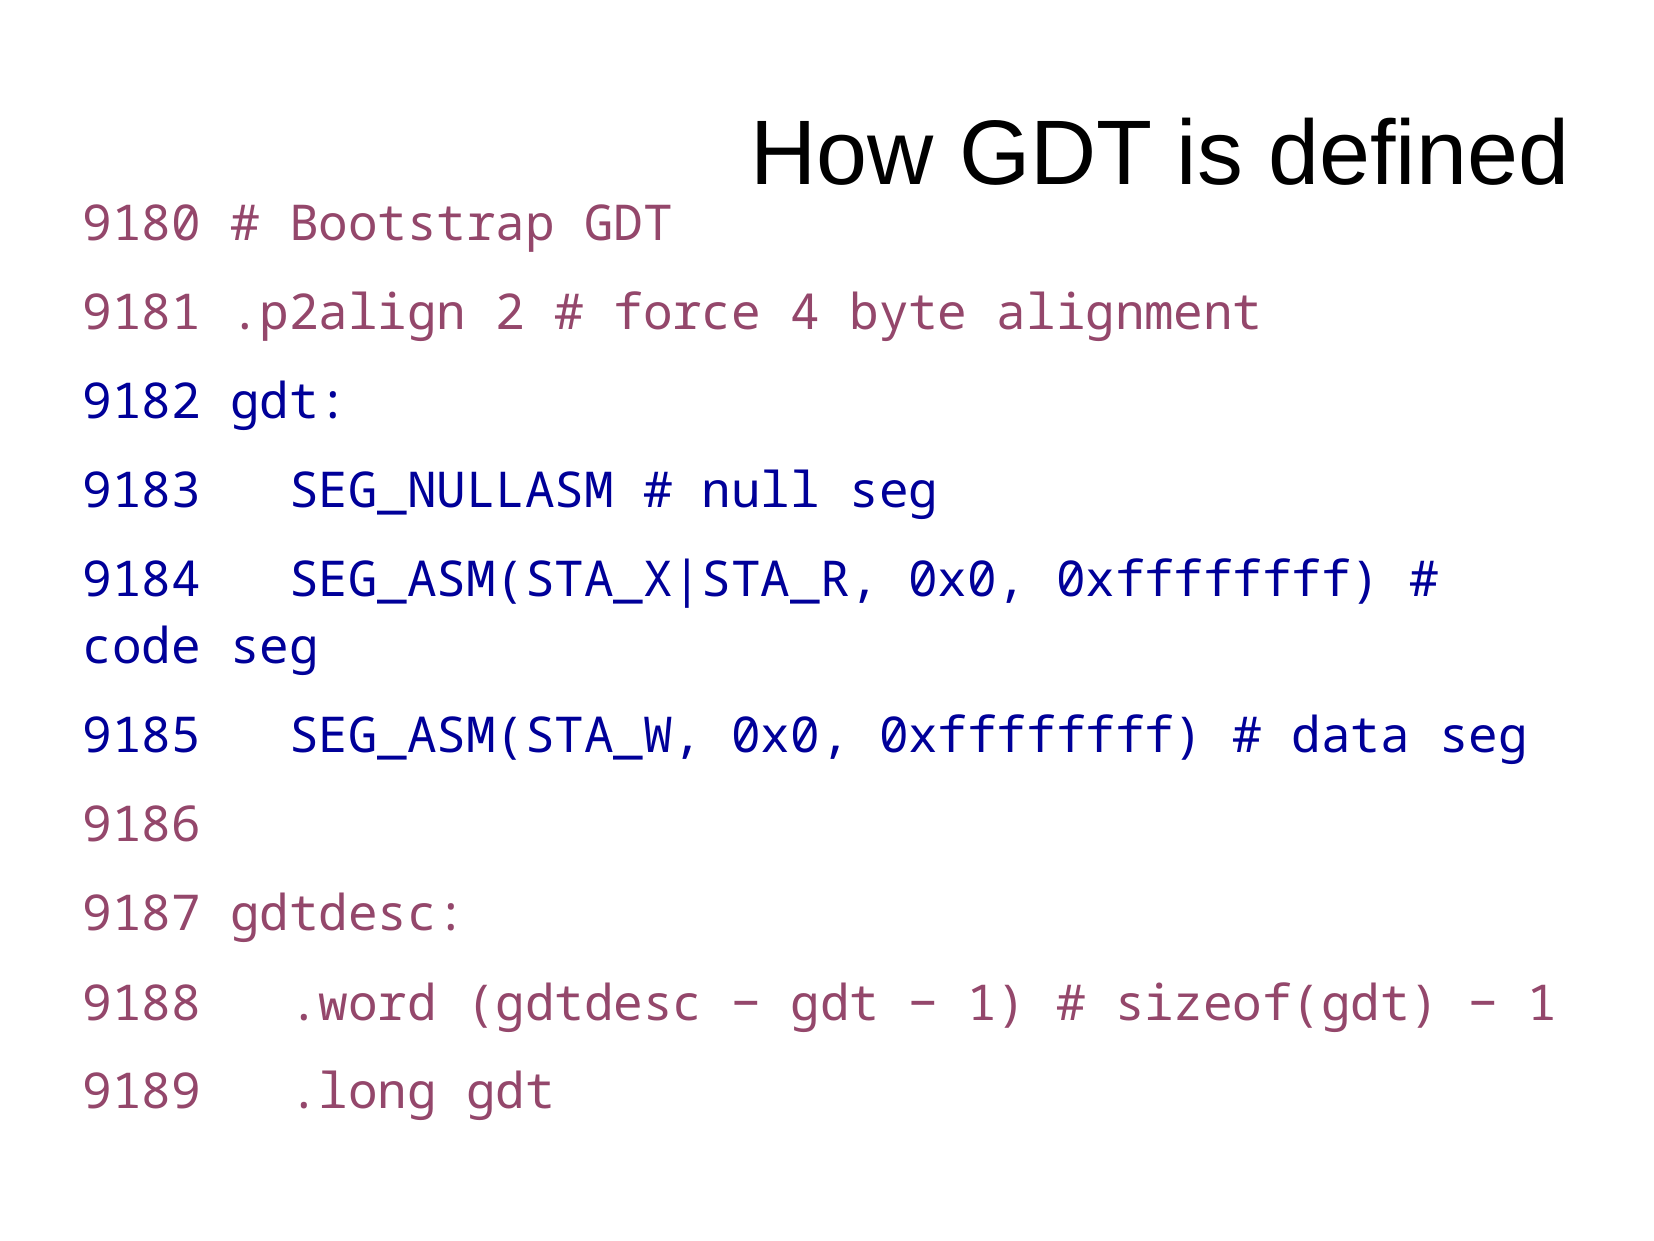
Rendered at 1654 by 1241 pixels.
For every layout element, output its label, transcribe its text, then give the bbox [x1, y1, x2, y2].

list 9180 # Bootstrap GDT 9181 .p2align 2 # force 4 byte alignment 9182 gdt: 9183 SEG_NULLASM # null seg 9184 SEG_ASM(STA_X|STA_R, 0x0, 0xffffffff) # code seg 9185 SEG_ASM(STA_W, 0x0, 0xffffffff) # data seg 9186 9187 gdtdesc: 9188 .word (gdtdesc − gdt − 1) # sizeof(gdt) − 1 9189 .long gdt [82, 187, 1571, 1157]
title How GDT is defined [750, 49, 1571, 187]
